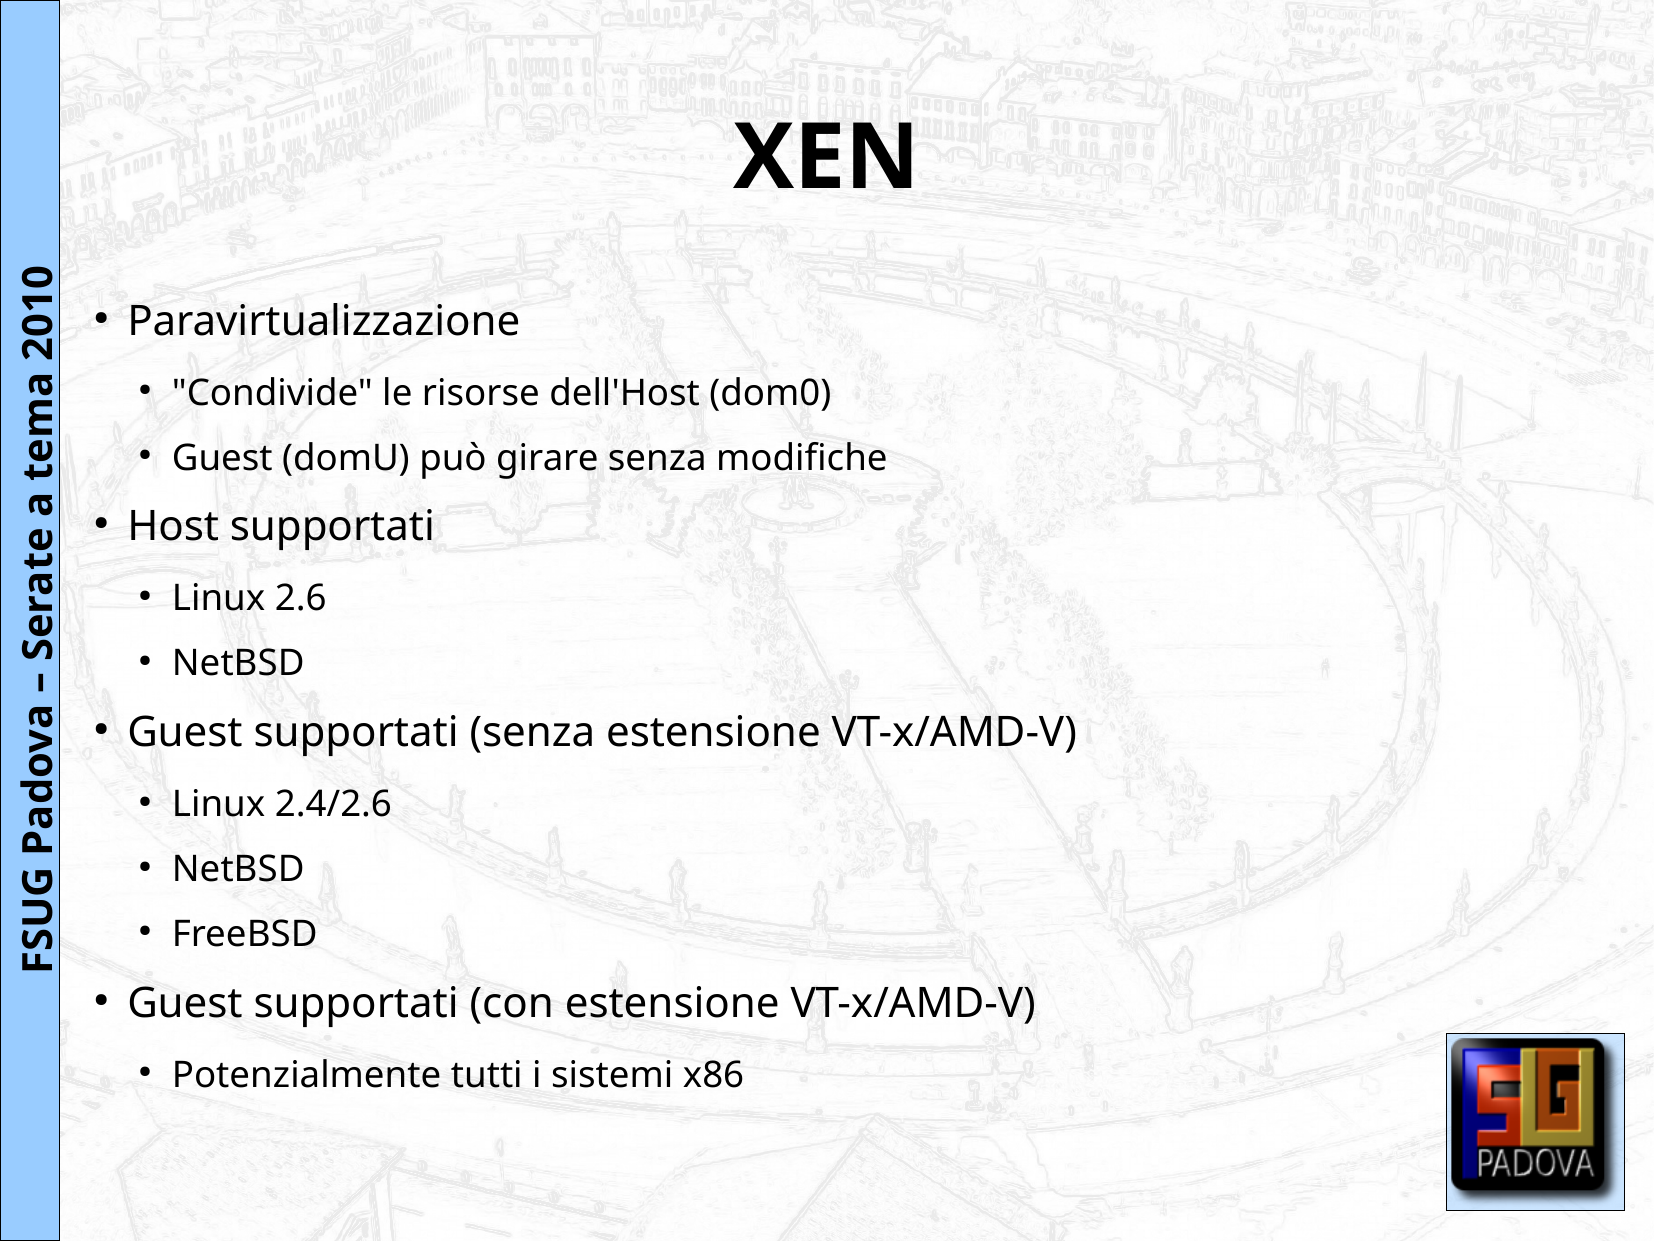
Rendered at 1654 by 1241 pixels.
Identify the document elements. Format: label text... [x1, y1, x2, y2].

list Paravirtualizzazione "Condivide" le risorse dell'Host (dom0) Guest (domU) può girare senza modifiche Host supportati Linux 2.6 NetBSD Guest supportati (senza estensione VT-x/AMD-V) Linux 2.4/2.6 NetBSD FreeBSD Guest supportati (con estensione VT-x/AMD-V) Potenzialmente tutti i sistemi x86 [82, 290, 1571, 1109]
title XEN [82, 49, 1571, 257]
text_box FSUG Padova – Serate a tema 2010 [0, 0, 60, 1241]
picture [60, 0, 1654, 1241]
